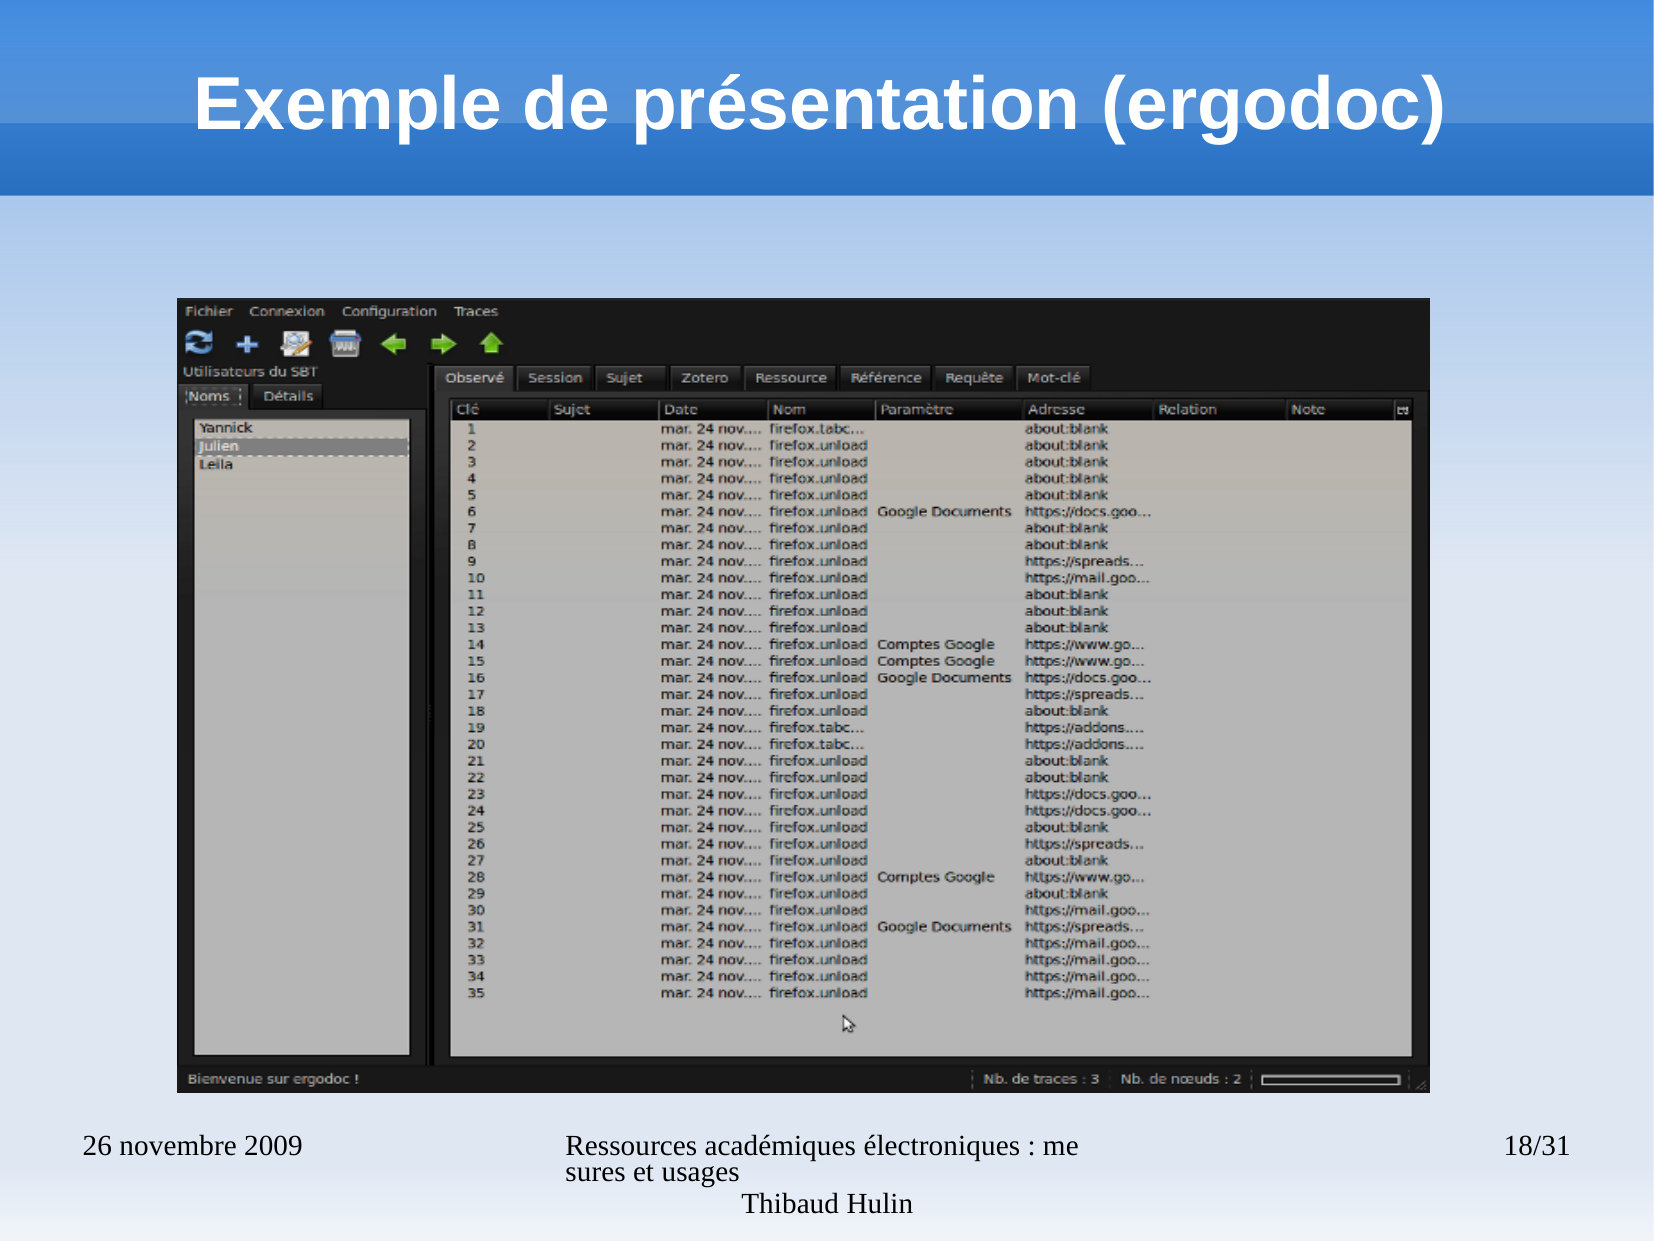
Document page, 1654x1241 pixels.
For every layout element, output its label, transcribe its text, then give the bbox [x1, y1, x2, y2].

title Exemple de présentation (ergodoc) [76, 0, 1565, 208]
picture [0, 0, 1654, 1241]
